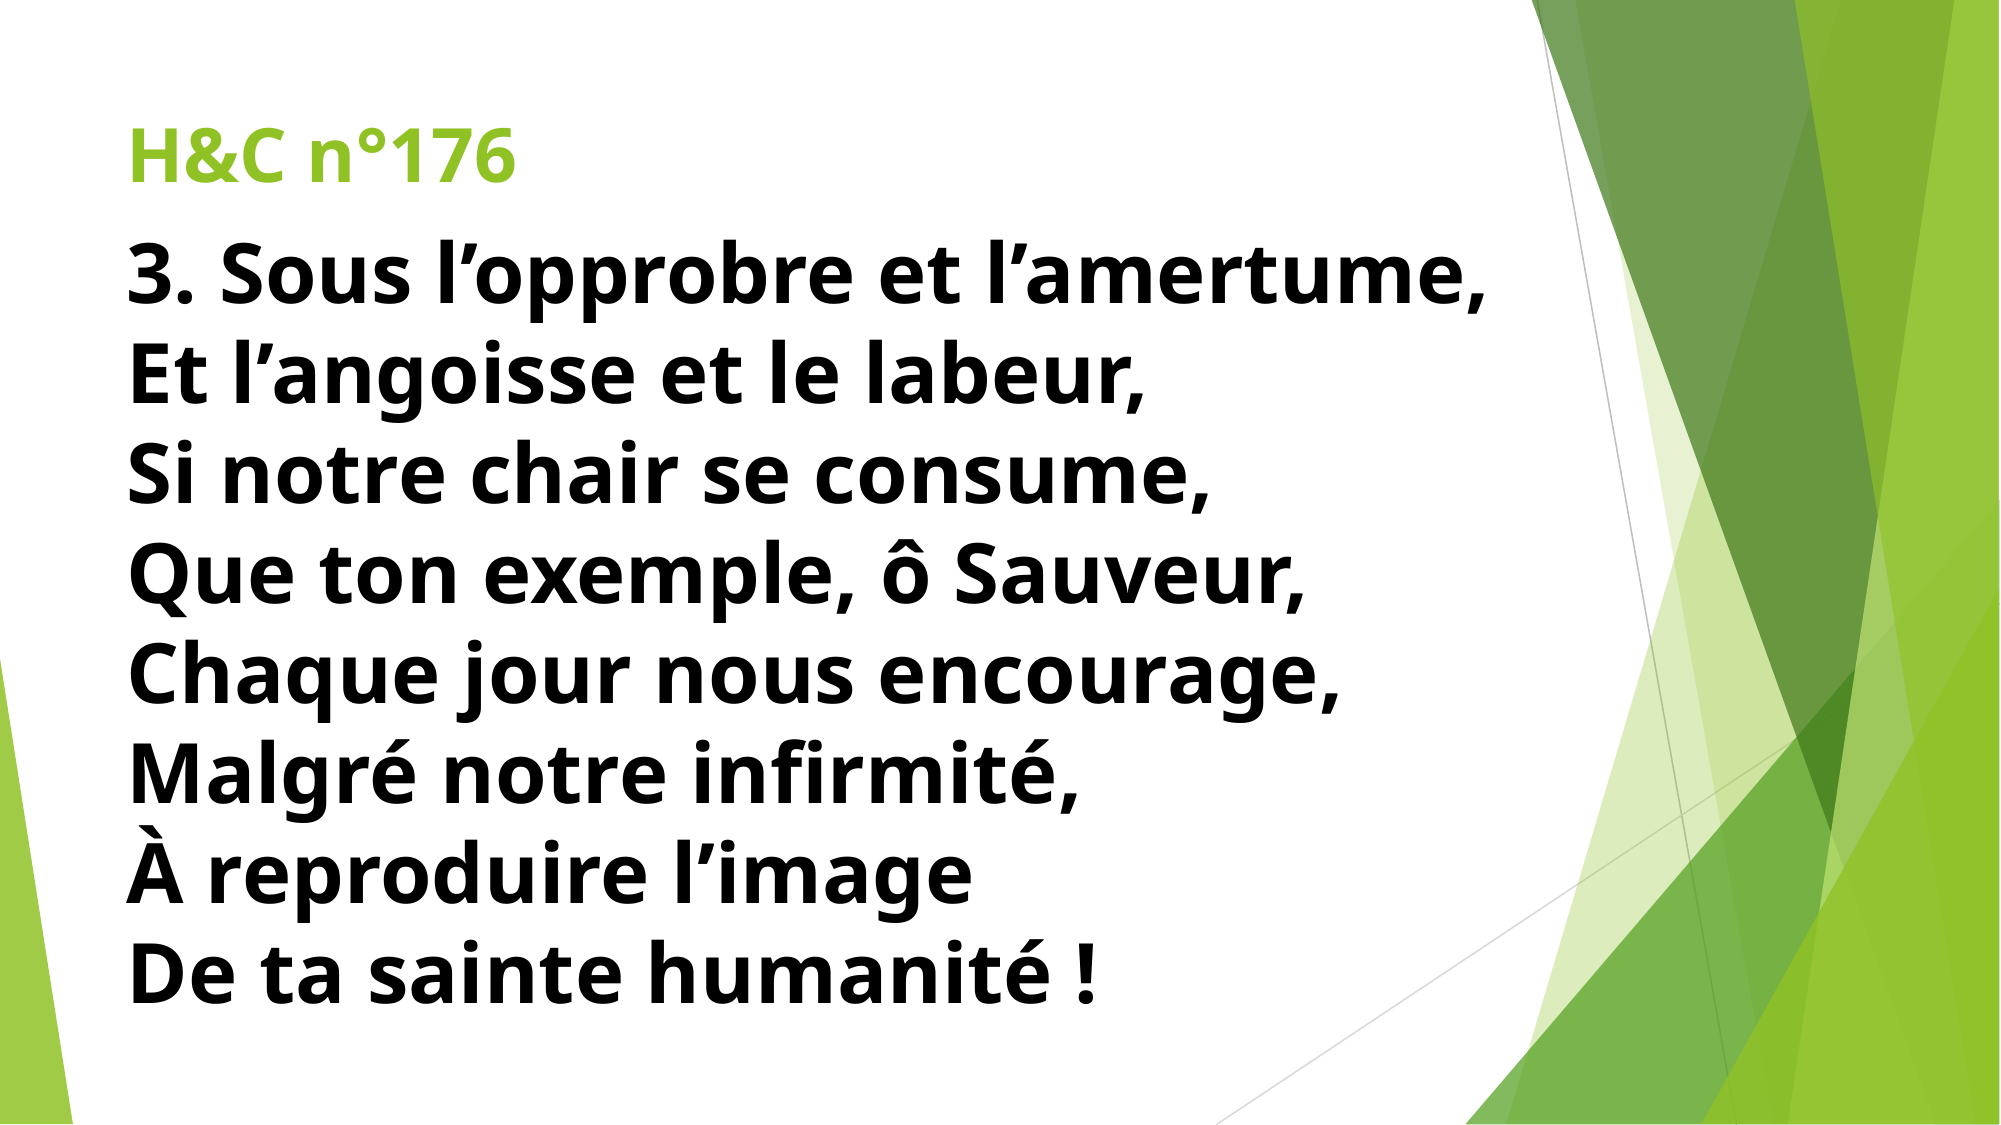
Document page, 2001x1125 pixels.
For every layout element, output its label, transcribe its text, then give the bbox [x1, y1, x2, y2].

text_box H&C n°176 [111, 99, 1522, 212]
text_box 3. Sous l’opprobre et l’amertume, Et l’angoisse et le labeur, Si notre chair se consume, Que ton exemple, ô Sauveur, Chaque jour nous encourage, Malgré notre infirmité, À reproduire l’image De ta sainte humanité ! [111, 212, 1949, 1063]
